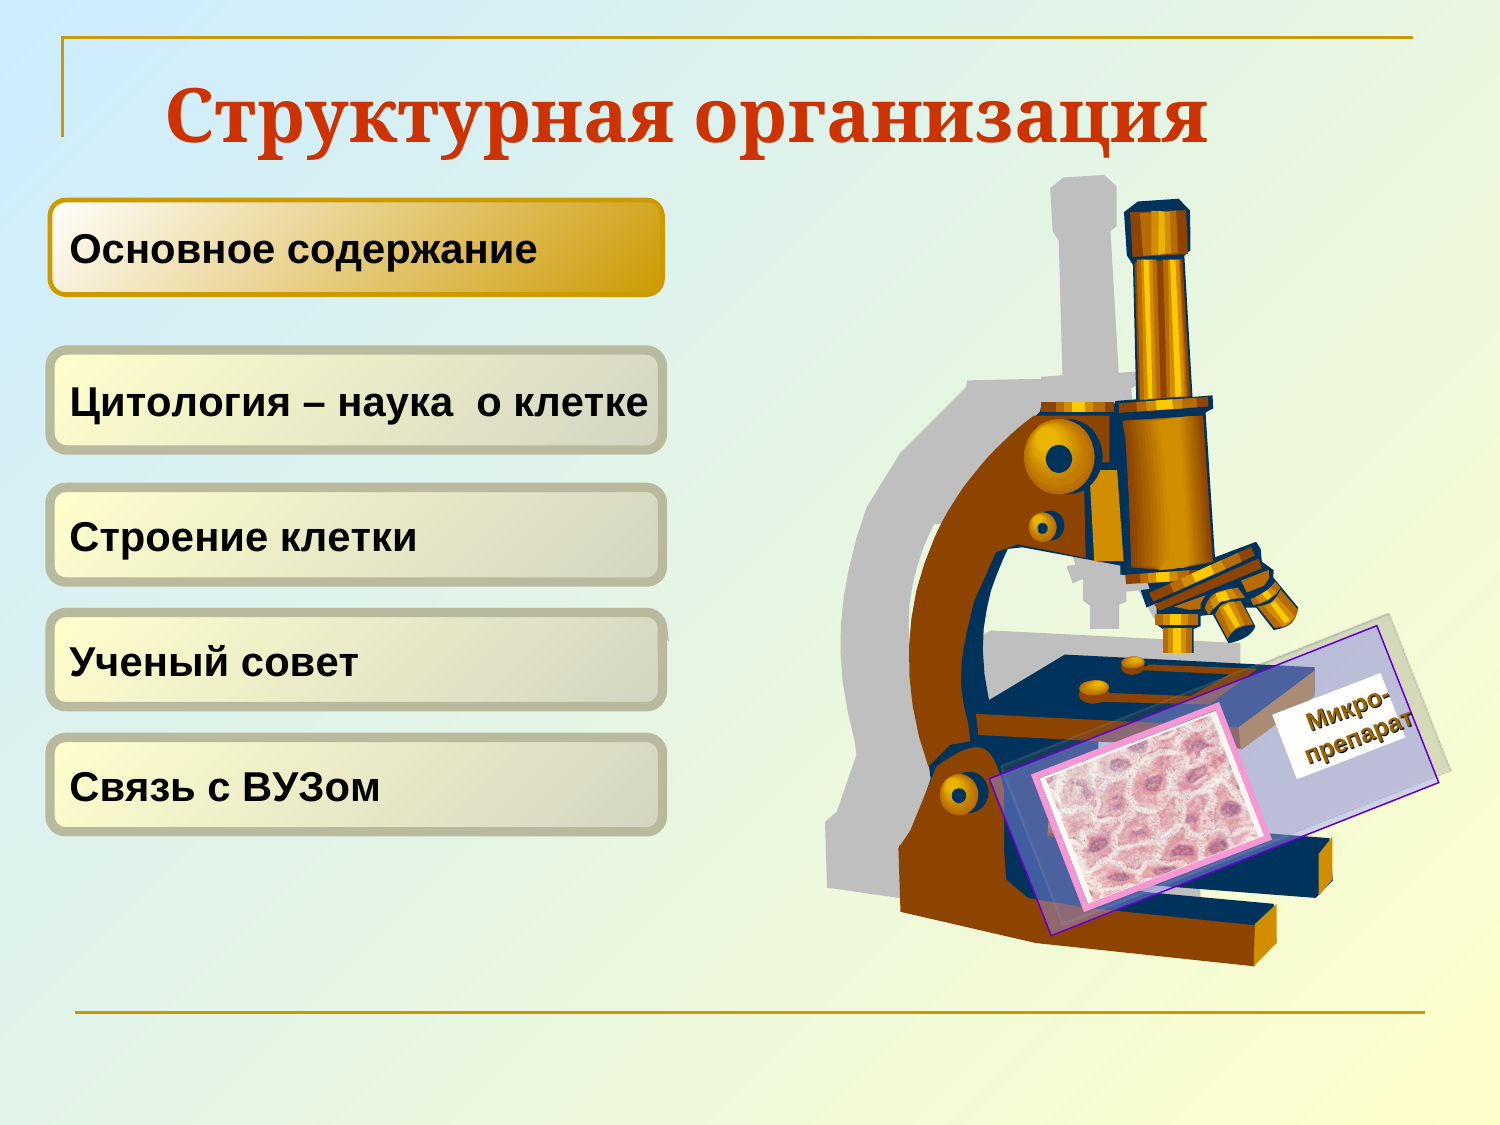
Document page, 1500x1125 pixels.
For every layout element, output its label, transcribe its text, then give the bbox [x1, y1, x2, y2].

text_box Цитология – наука о клетке [49, 349, 663, 451]
text_box Ученый совет [49, 612, 663, 707]
text_box Основное содержание [49, 200, 663, 295]
text_box Строение клетки [49, 487, 663, 583]
title Структурная организация клетки [150, 54, 1447, 178]
text_box [825, 174, 1439, 967]
text_box Микро- препарат [1273, 673, 1405, 779]
picture [1039, 710, 1265, 904]
text_box Связь с ВУЗом [49, 737, 663, 832]
